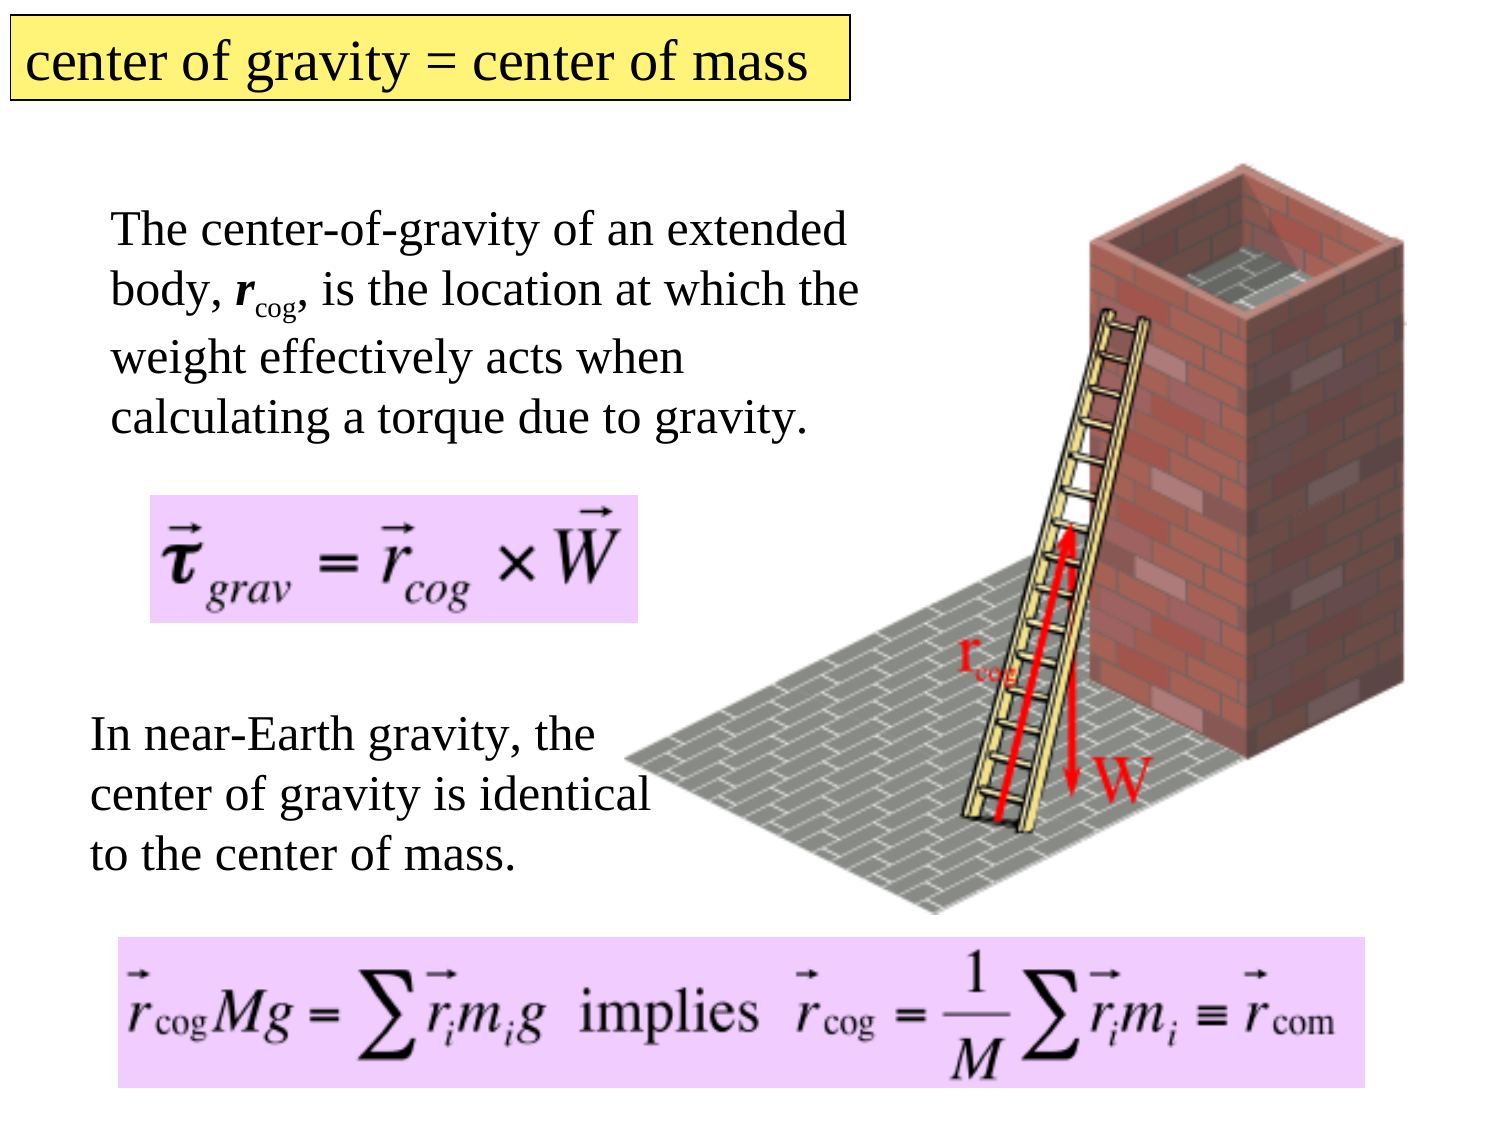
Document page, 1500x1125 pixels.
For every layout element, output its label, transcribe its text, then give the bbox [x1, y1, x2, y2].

text_box In near-Earth gravity, the center of gravity is identical to the center of mass. [75, 692, 676, 889]
picture [150, 162, 1407, 915]
text_box center of gravity = center of mass [10, 14, 850, 101]
text_box The center-of-gravity of an extended body, rcog, is the location at which the weight effectively acts when calculating a torque due to gravity. [95, 187, 888, 452]
picture [118, 937, 1365, 1088]
